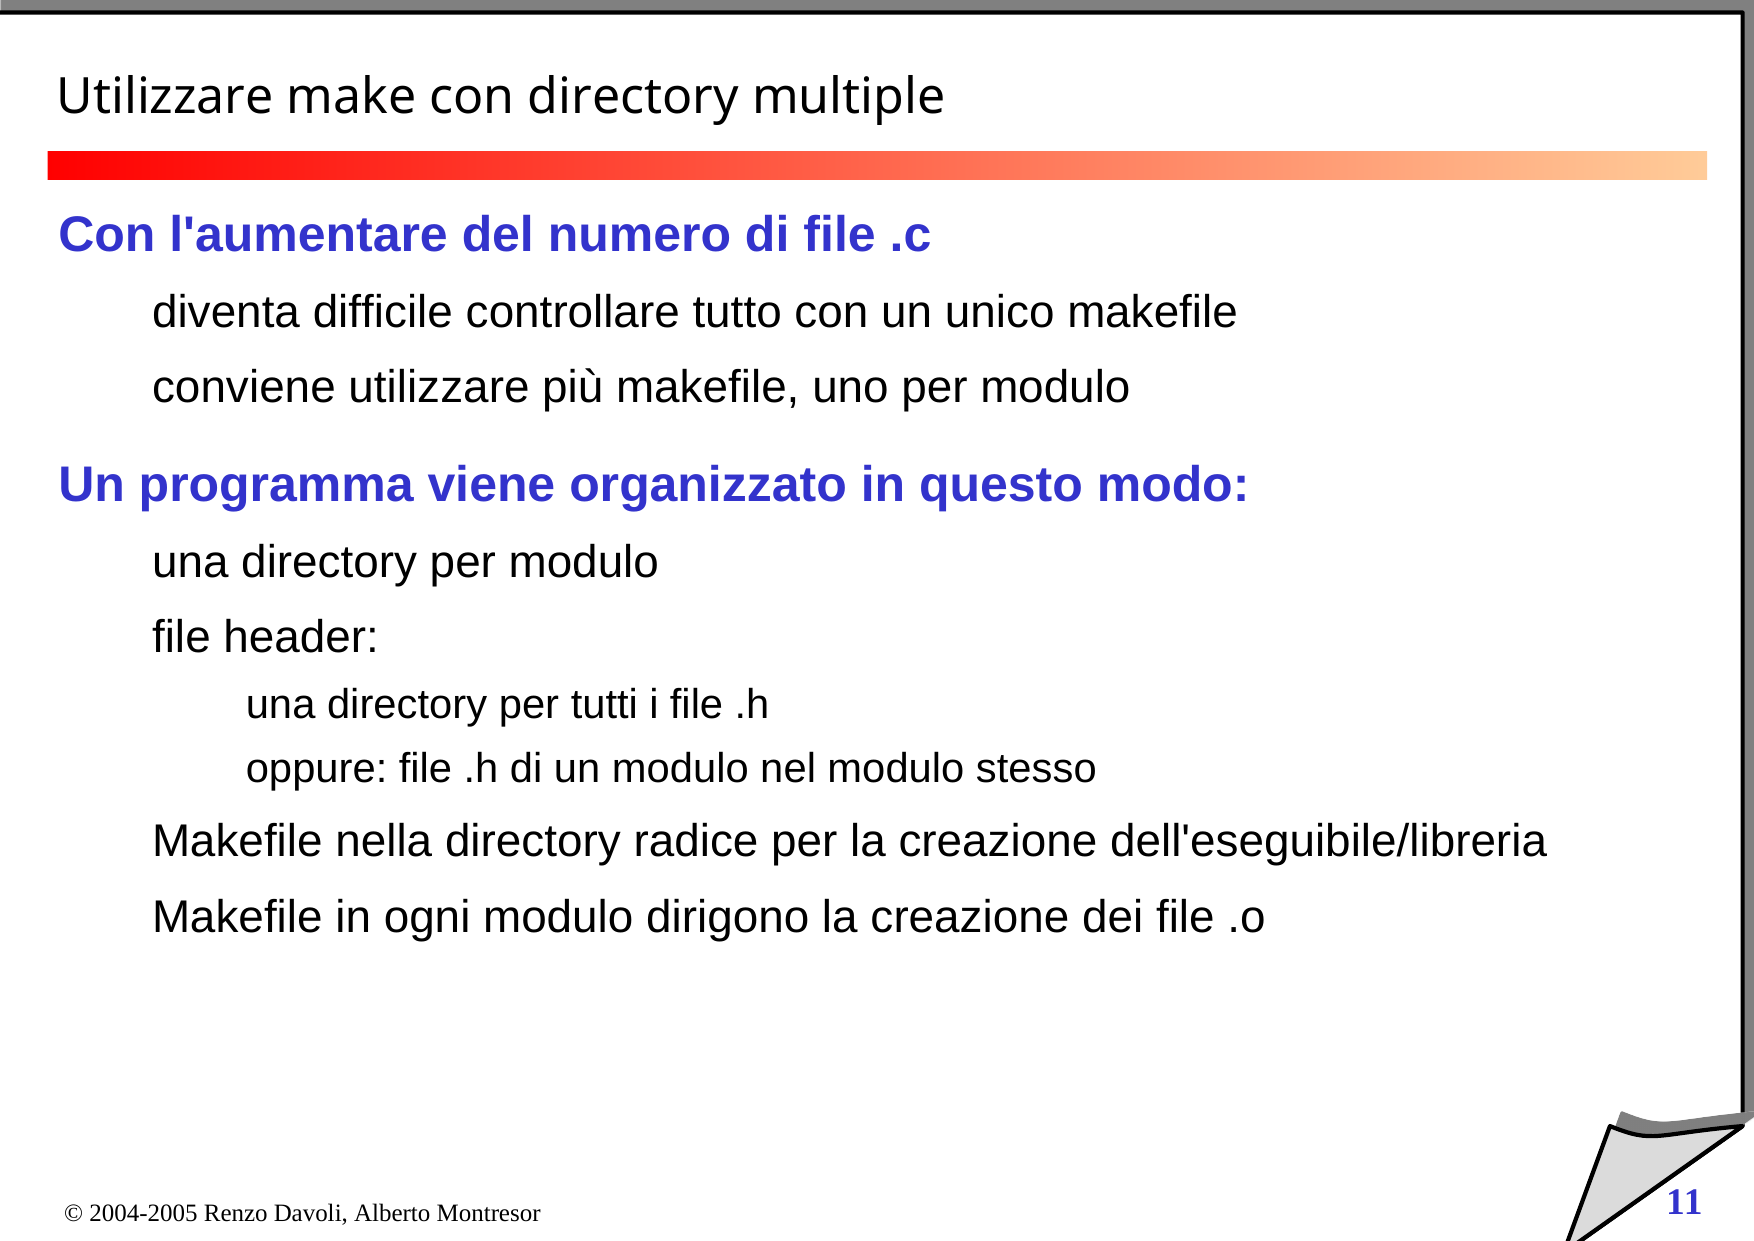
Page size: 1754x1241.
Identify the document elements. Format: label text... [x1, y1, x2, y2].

list Con l'aumentare del numero di file .c diventa difficile controllare tutto con un unico makefile conviene utilizzare più makefile, uno per modulo Un programma viene organizzato in questo modo: una directory per modulo file header: una directory per tutti i file .h oppure: file .h di un modulo nel modulo stesso Makefile nella directory radice per la creazione dell'eseguibile/libreria Makefile in ogni modulo dirigono la creazione dei file .o [58, 206, 1696, 1084]
title Utilizzare make con directory multiple [40, 40, 1714, 153]
